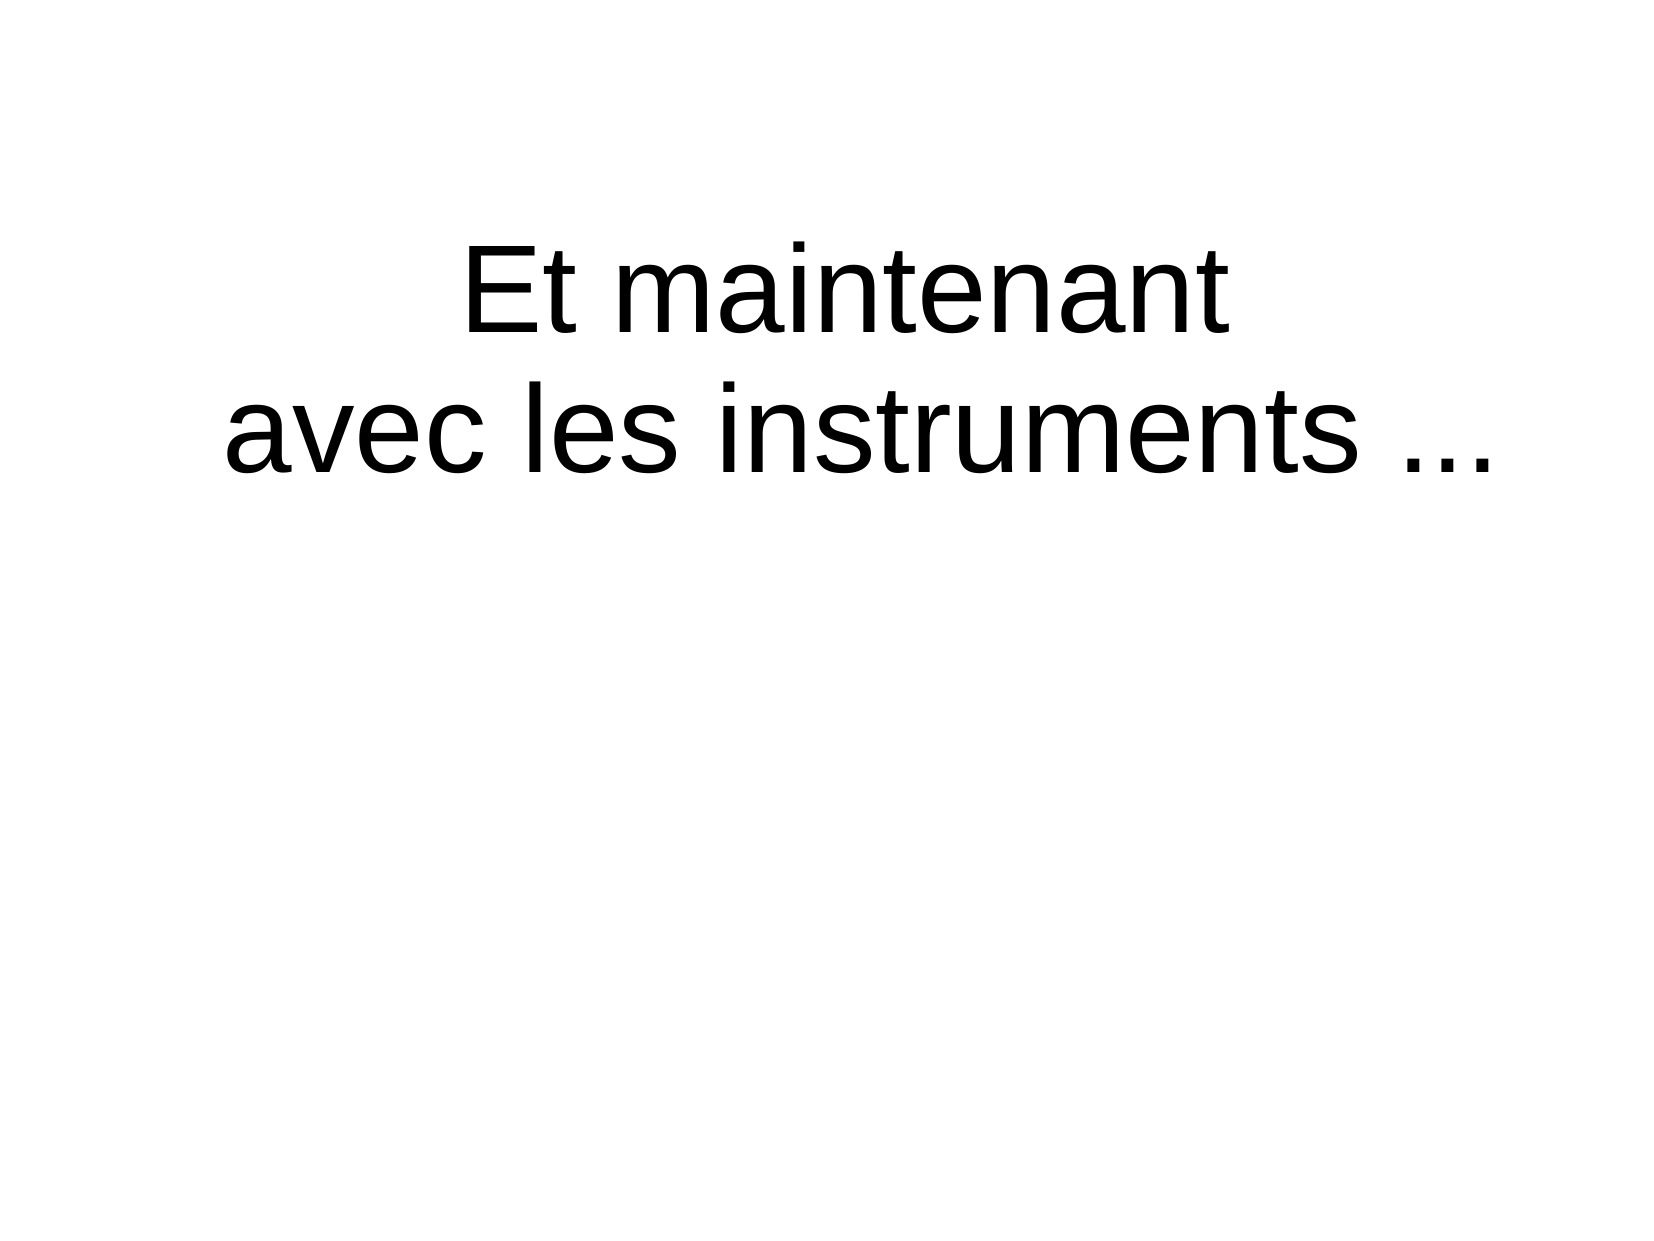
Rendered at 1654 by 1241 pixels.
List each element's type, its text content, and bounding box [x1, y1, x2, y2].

subtitle Et maintenant avec les instruments ... [118, 106, 1607, 613]
